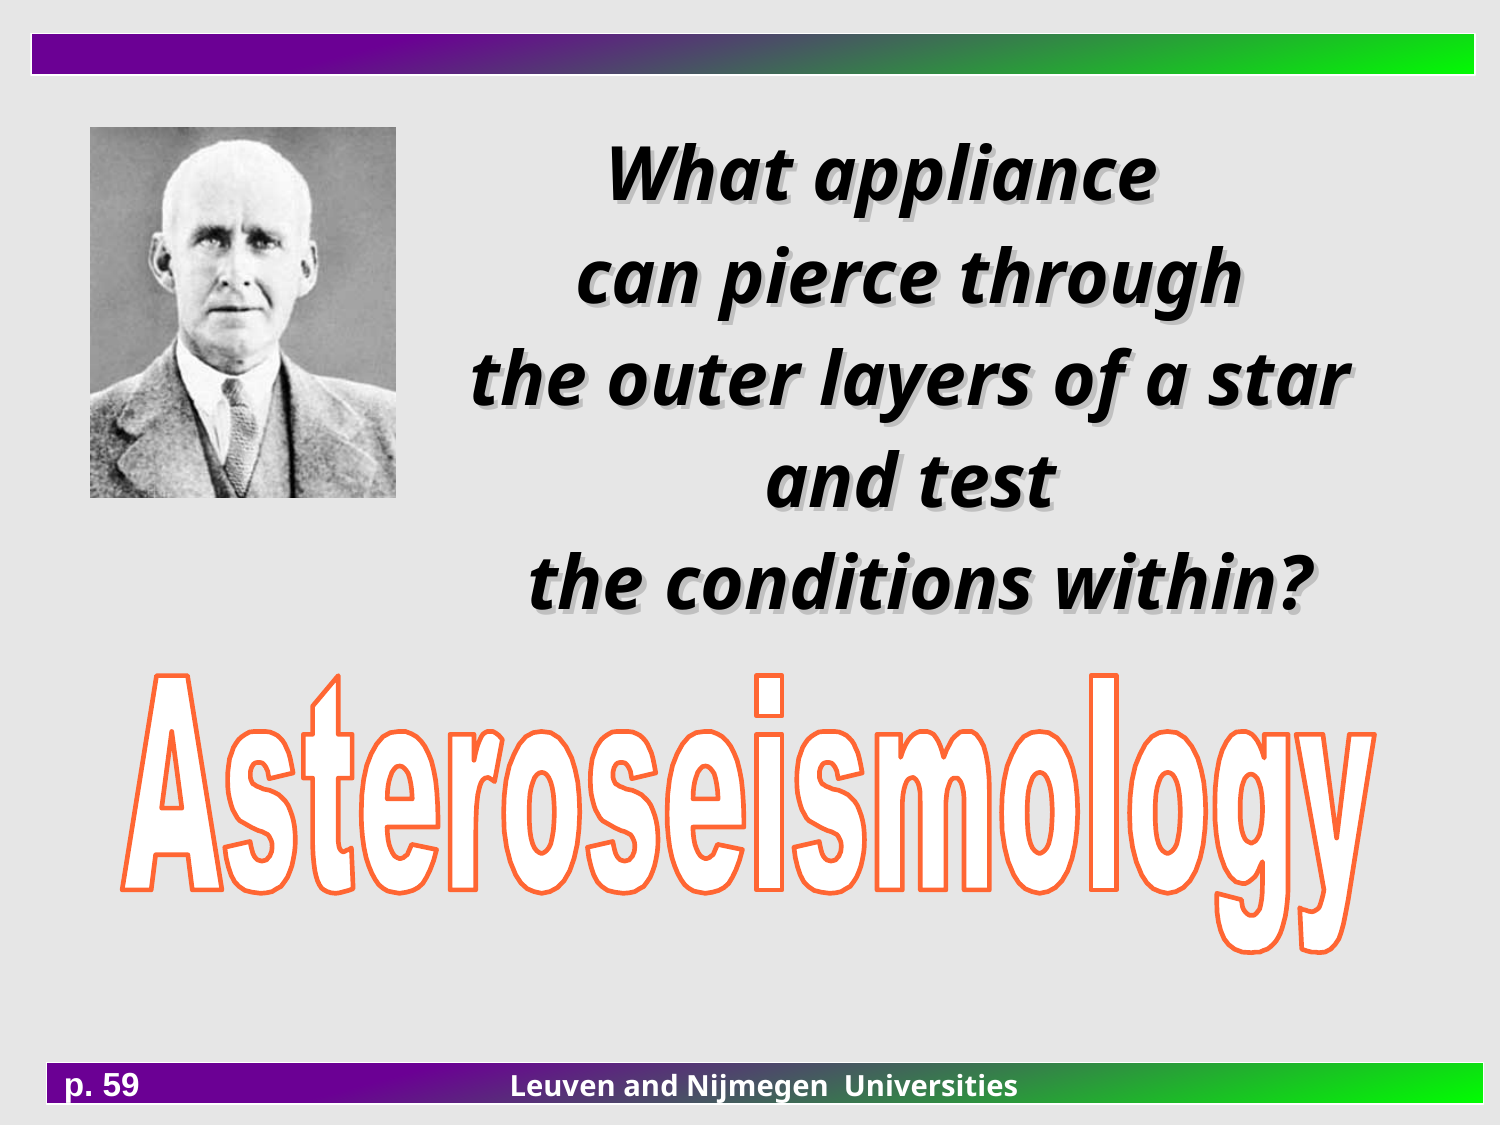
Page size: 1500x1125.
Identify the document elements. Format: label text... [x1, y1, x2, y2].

text_box [1129, 731, 1206, 894]
text_box [793, 731, 865, 894]
text_box [756, 675, 783, 716]
text_box [756, 734, 783, 890]
text_box [361, 731, 439, 894]
text_box [450, 731, 503, 890]
text_box [587, 731, 658, 894]
text_box [1001, 731, 1078, 894]
text_box [1214, 731, 1289, 953]
text_box [303, 675, 354, 894]
text_box [876, 731, 990, 890]
text_box [224, 731, 296, 894]
text_box [1296, 734, 1375, 953]
text_box [503, 731, 580, 894]
text_box [122, 675, 222, 890]
text_box [667, 731, 744, 894]
list What appliance can pierce through the outer layers of a star and test the conditions within? [322, 112, 1462, 726]
text_box [1091, 676, 1116, 890]
picture [90, 127, 396, 498]
